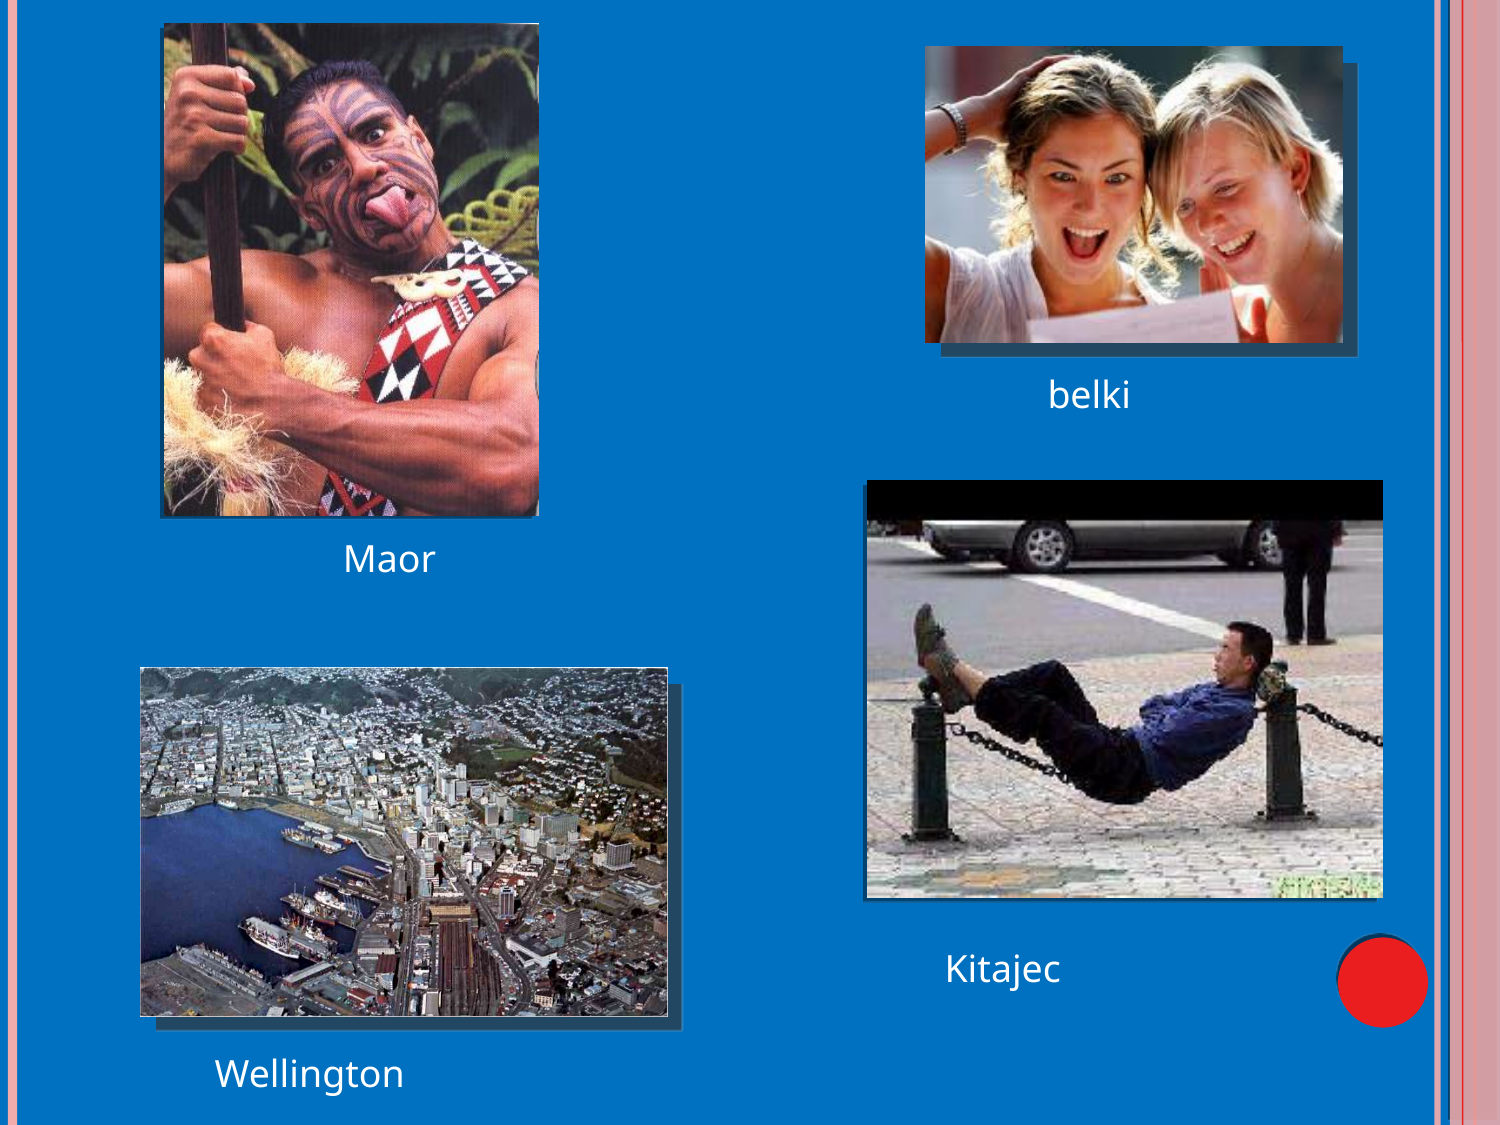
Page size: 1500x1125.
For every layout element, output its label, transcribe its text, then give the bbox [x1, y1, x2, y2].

picture [140, 667, 668, 1017]
text_box belki [1032, 363, 1147, 424]
picture [925, 46, 1343, 343]
text_box Wellington [199, 1042, 421, 1103]
text_box Maor [328, 527, 452, 588]
picture [867, 480, 1383, 898]
text_box Kitajec [929, 937, 1077, 998]
picture [164, 23, 539, 516]
